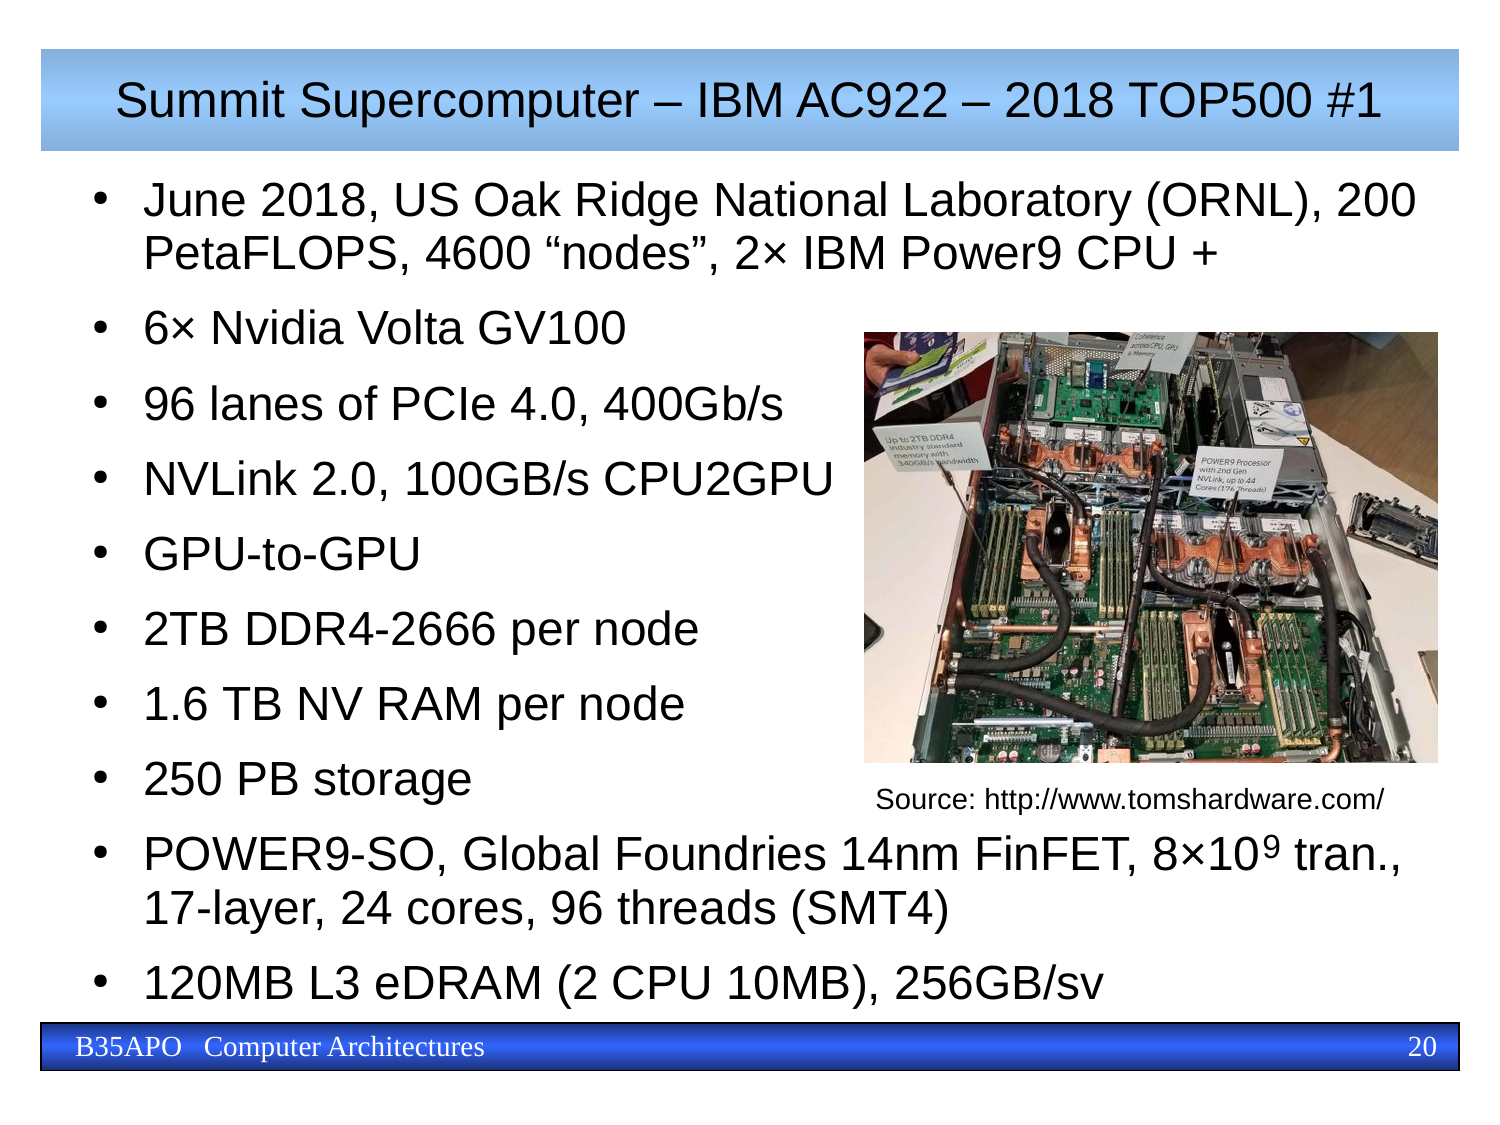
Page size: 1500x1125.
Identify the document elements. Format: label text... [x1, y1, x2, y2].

text_box Source: http://www.tomshardware.com/ [860, 775, 1415, 826]
title Summit Supercomputer – IBM AC922 – 2018 TOP500 #1 [41, 49, 1459, 151]
picture [864, 332, 1438, 763]
list June 2018, US Oak Ridge National Laboratory (ORNL), 200 PetaFLOPS, 4600 “nodes”, 2× IBM Power9 CPU + 6× Nvidia Volta GV100 96 lanes of PCIe 4.0, 400Gb/s NVLink 2.0, 100GB/s CPU2GPU GPU-to-GPU 2TB DDR4-2666 per node 1.6 TB NV RAM per node 250 PB storage POWER9-SO, Global Foundries 14nm FinFET, 8×109 tran., 17-layer, 24 cores, 96 threads (SMT4) 120MB L3 eDRAM (2 CPU 10MB), 256GB/sv [75, 172, 1426, 1013]
